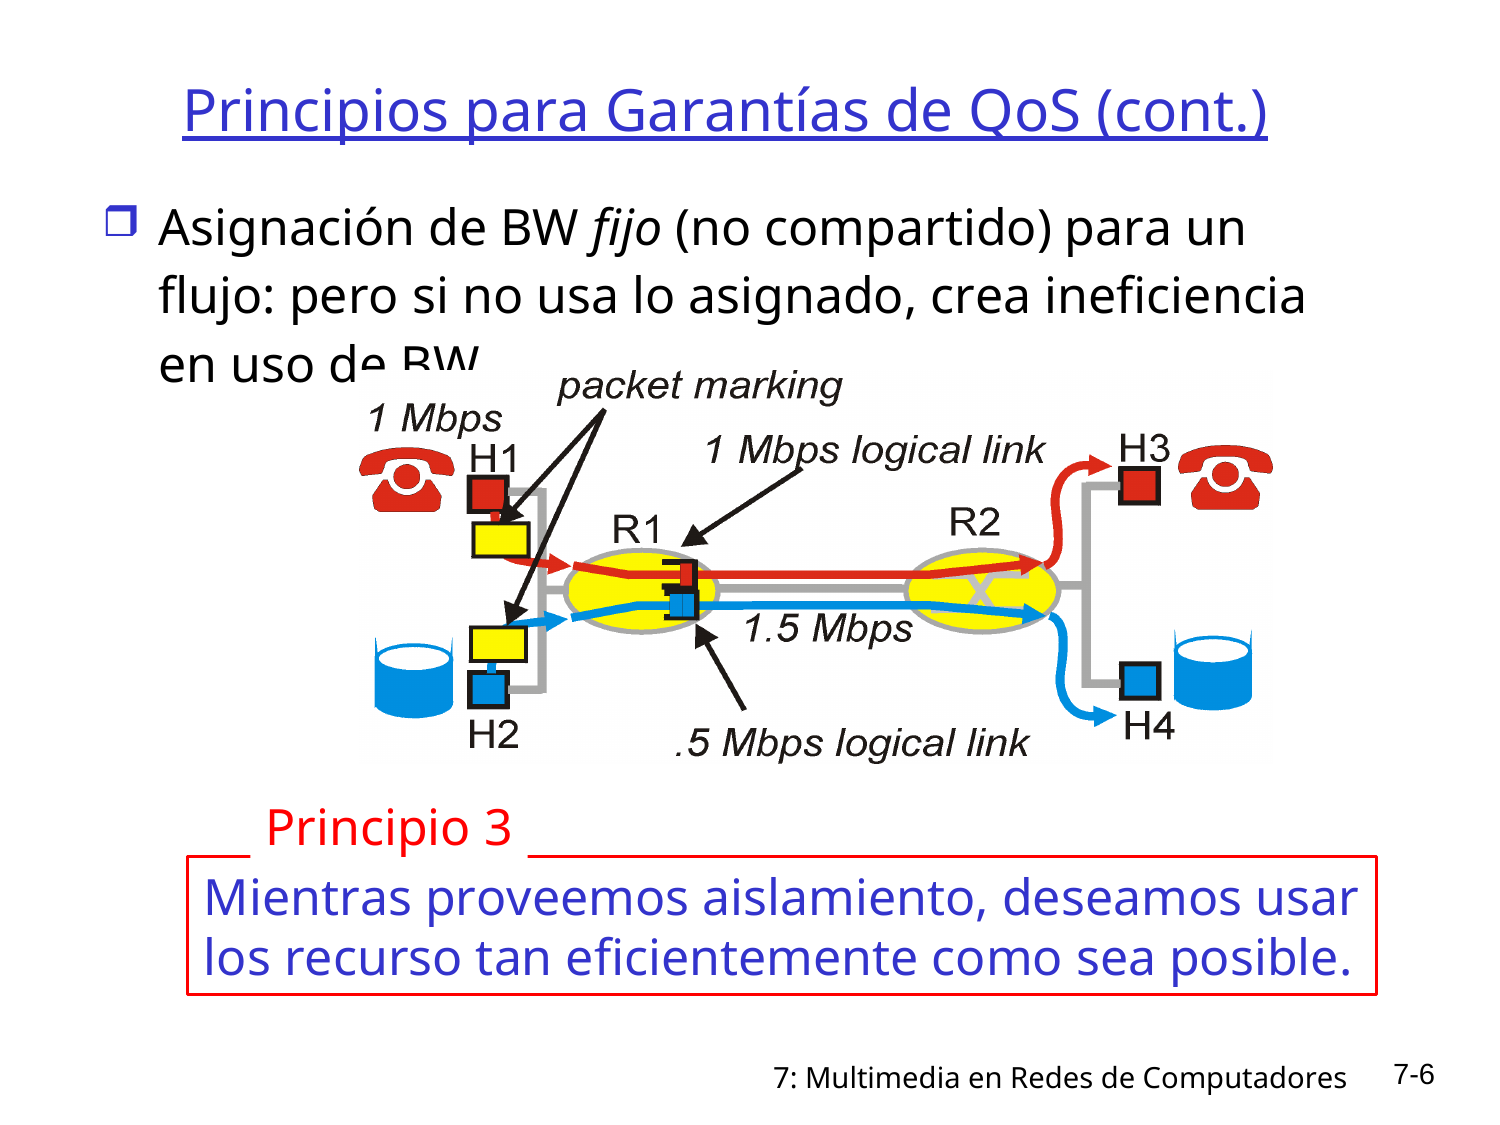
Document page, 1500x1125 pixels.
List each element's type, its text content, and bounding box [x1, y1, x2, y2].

picture [359, 370, 1273, 764]
text_box Mientras proveemos aislamiento, deseamos usar los recurso tan eficientemente como sea posible. [187, 856, 1377, 995]
list Asignación de BW fijo (no compartido) para un flujo: pero si no usa lo asignado, crea ineficiencia en uso de BW. [87, 184, 1363, 384]
title Principios para Garantías de QoS (cont.) [87, 37, 1363, 181]
text_box Principio 3 [250, 787, 528, 863]
